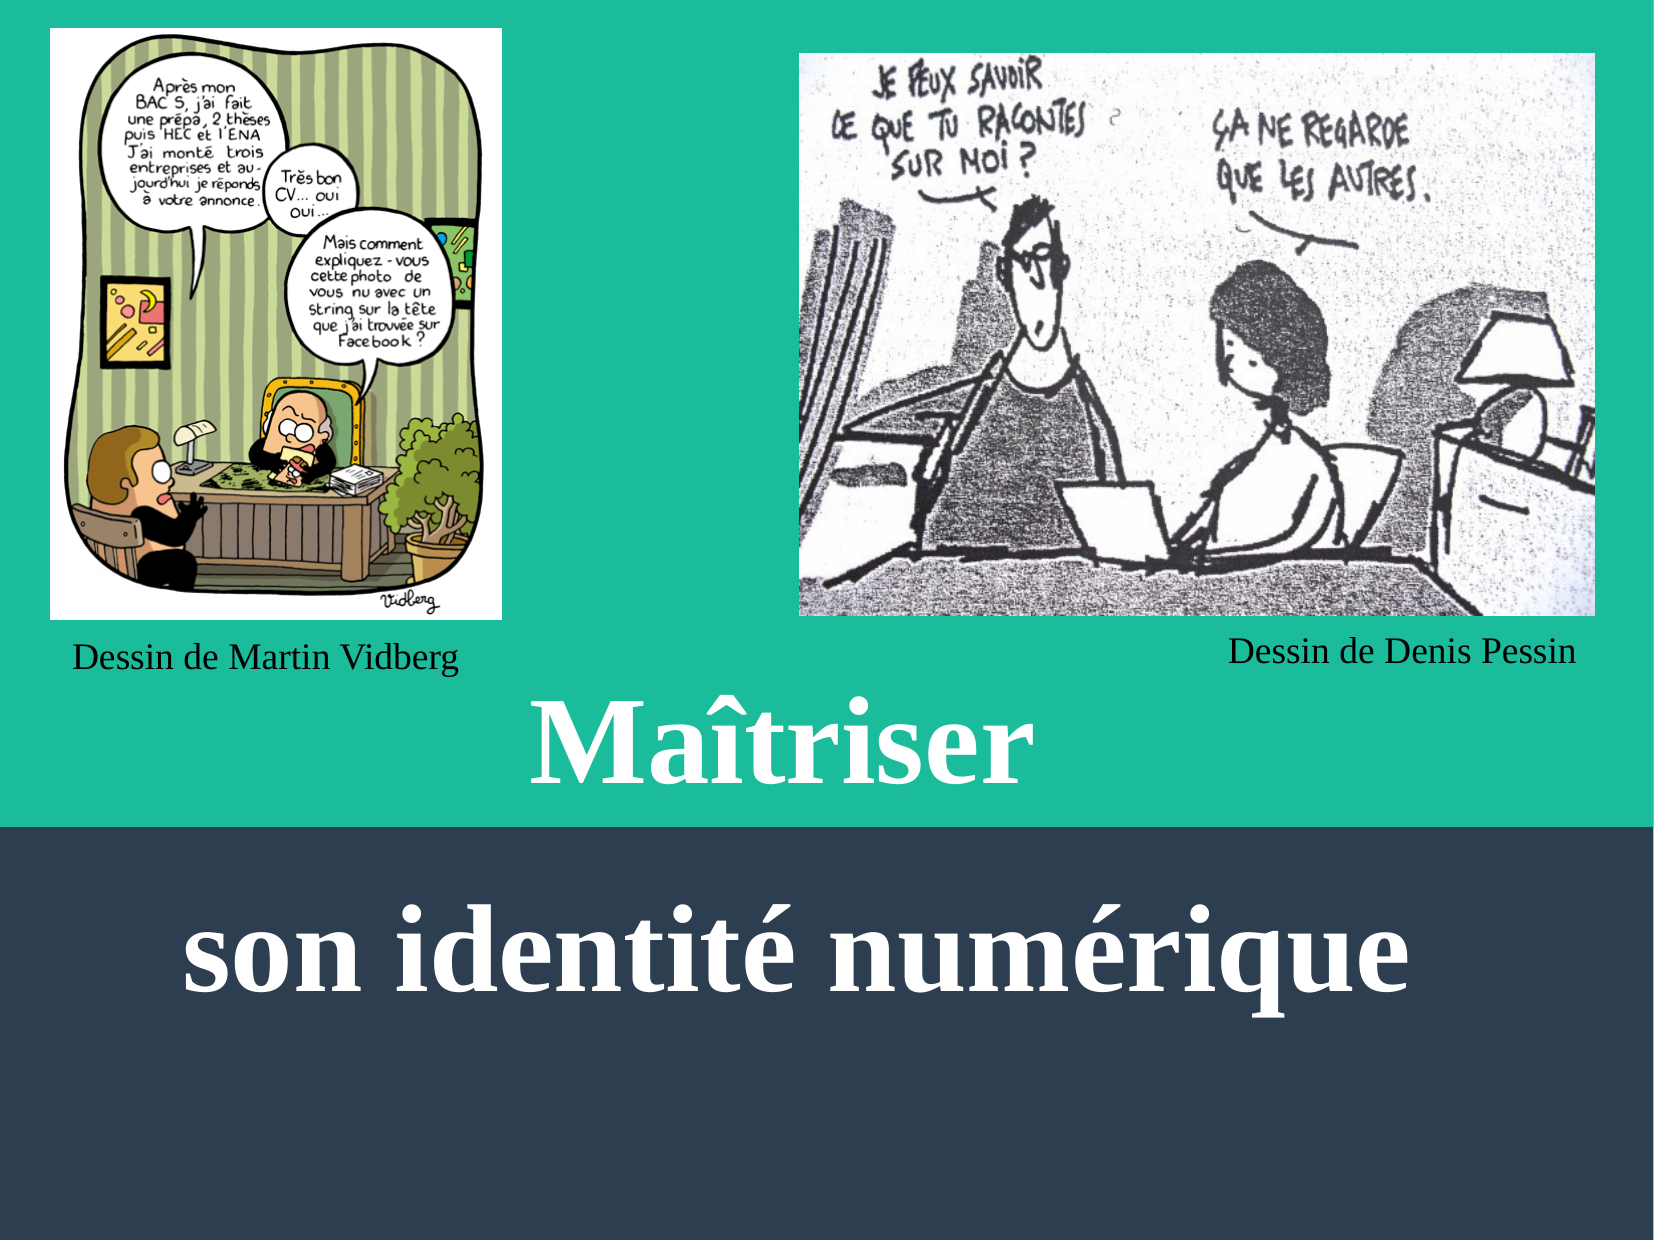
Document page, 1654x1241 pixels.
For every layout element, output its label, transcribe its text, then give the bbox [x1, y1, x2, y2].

picture [50, 28, 502, 620]
title Maîtriser son identité numérique [29, 0, 1565, 1019]
text_box Dessin de Denis Pessin [1151, 622, 1654, 680]
text_box Dessin de Martin Vidberg [29, 628, 502, 739]
picture [799, 53, 1595, 616]
